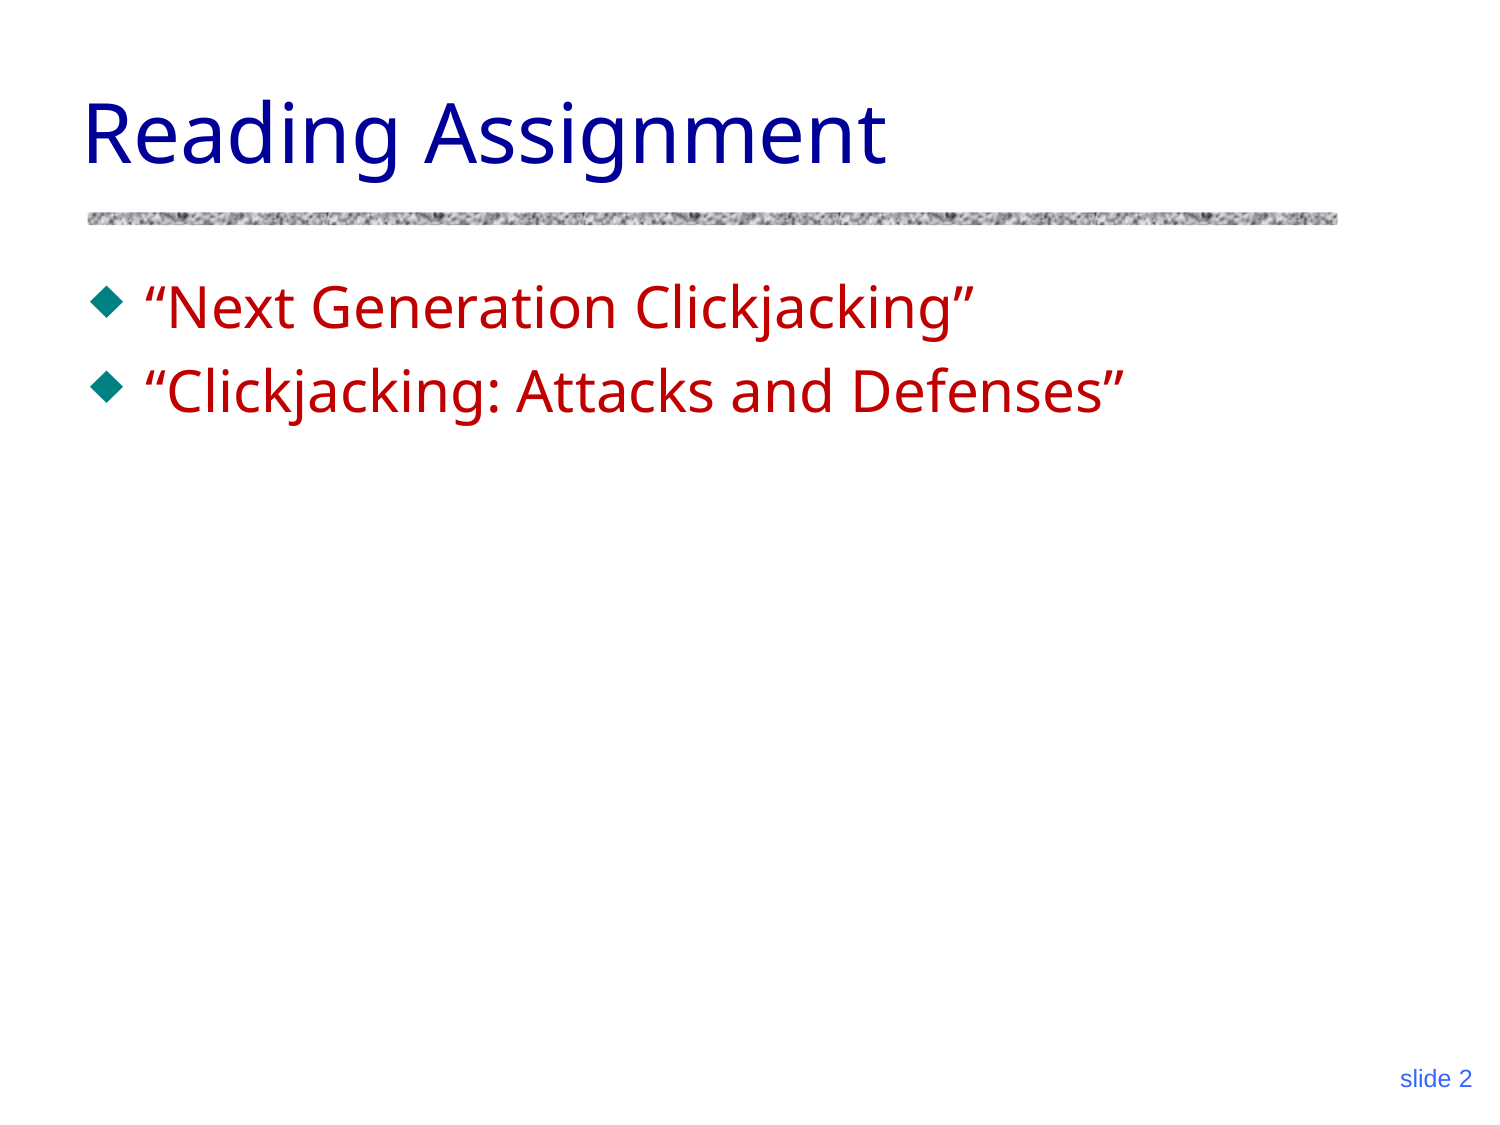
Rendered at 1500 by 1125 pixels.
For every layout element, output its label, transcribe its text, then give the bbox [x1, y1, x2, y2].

picture [87, 212, 1338, 226]
text_box Reading Assignment [66, 37, 1342, 188]
text_box slide <number> [1174, 1025, 1488, 1101]
text_box “Next Generation Clickjacking” “Clickjacking: Attacks and Defenses” [74, 262, 1417, 994]
